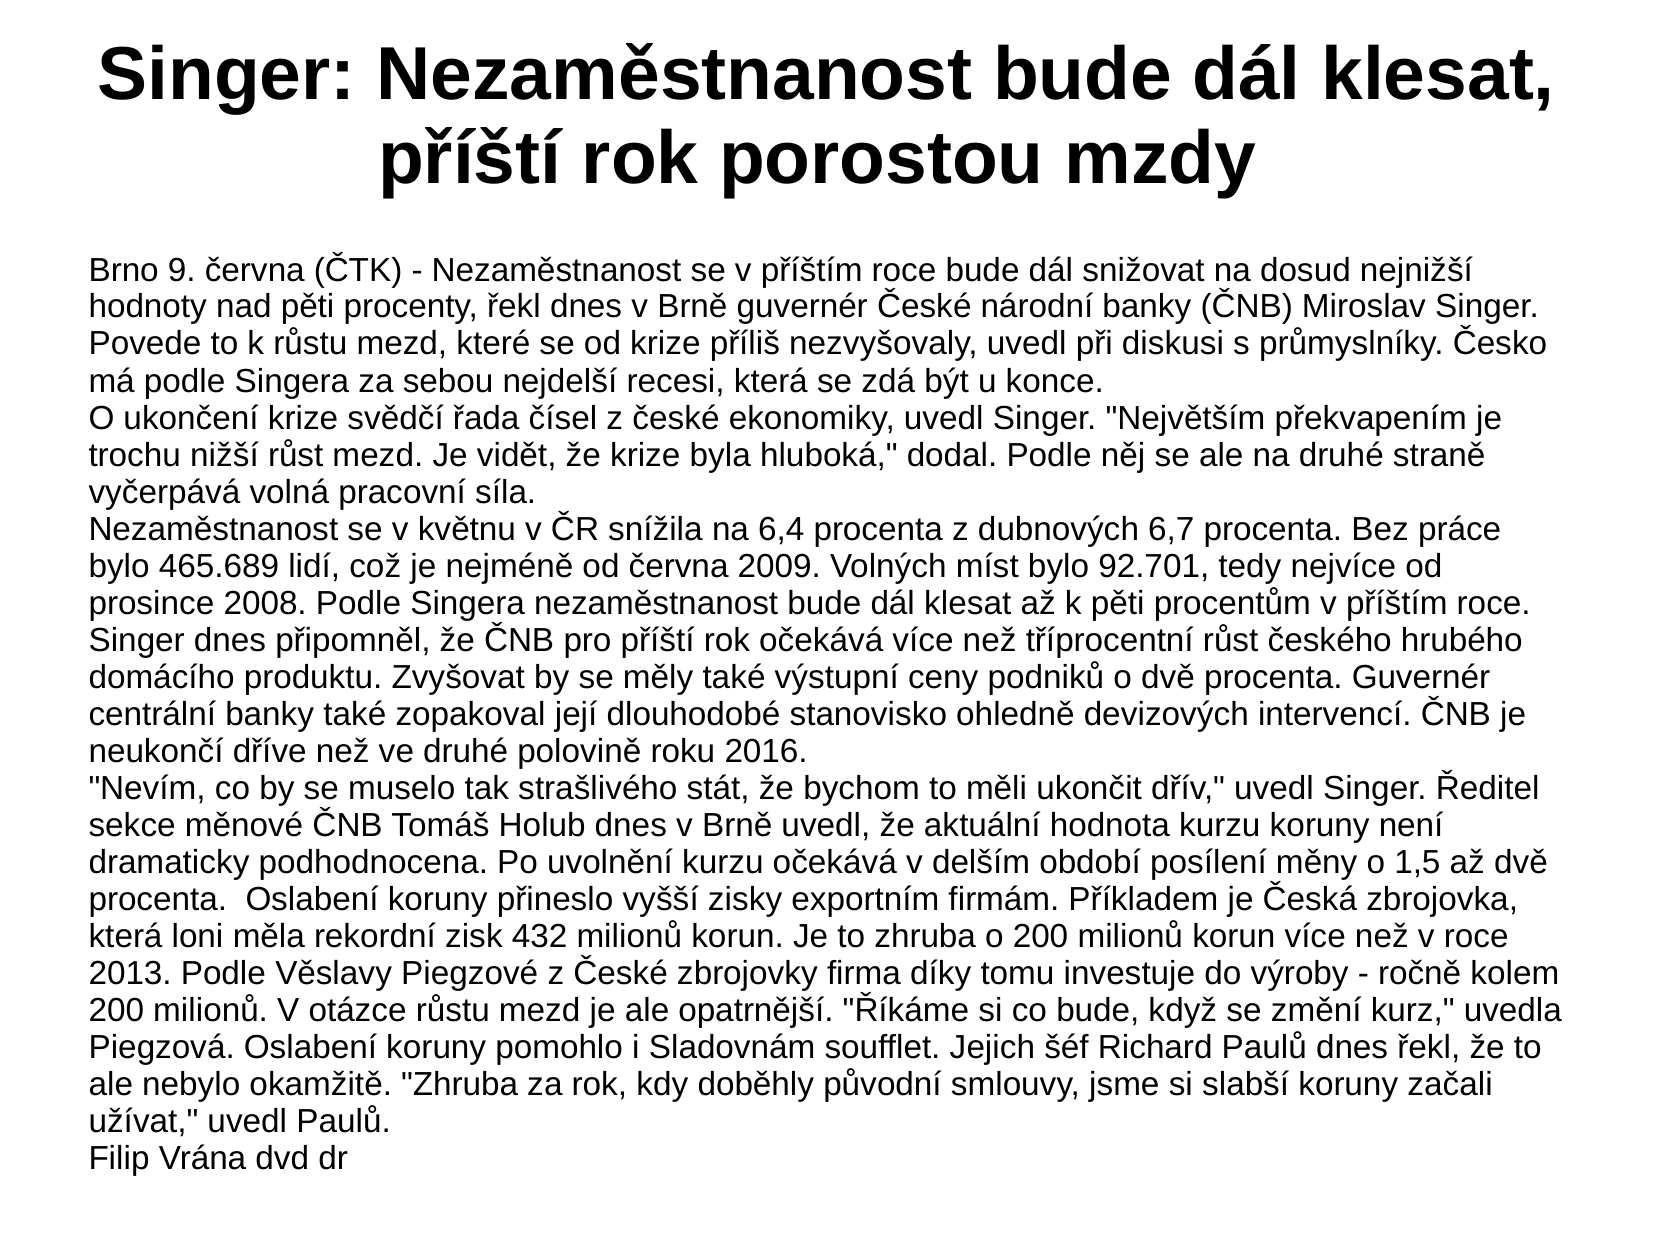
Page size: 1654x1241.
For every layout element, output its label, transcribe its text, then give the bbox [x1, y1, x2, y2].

list Brno 9. června (ČTK) - Nezaměstnanost se v příštím roce bude dál snižovat na dosud nejnižší hodnoty nad pěti procenty, řekl dnes v Brně guvernér České národní banky (ČNB) Miroslav Singer. Povede to k růstu mezd, které se od krize příliš nezvyšovaly, uvedl při diskusi s průmyslníky. Česko má podle Singera za sebou nejdelší recesi, která se zdá být u konce. O ukončení krize svědčí řada čísel z české ekonomiky, uvedl Singer. "Největším překvapením je trochu nižší růst mezd. Je vidět, že krize byla hluboká," dodal. Podle něj se ale na druhé straně vyčerpává volná pracovní síla. Nezaměstnanost se v květnu v ČR snížila na 6,4 procenta z dubnových 6,7 procenta. Bez práce bylo 465.689 lidí, což je nejméně od června 2009. Volných míst bylo 92.701, tedy nejvíce od prosince 2008. Podle Singera nezaměstnanost bude dál klesat až k pěti procentům v příštím roce. Singer dnes připomněl, že ČNB pro příští rok očekává více než tříprocentní růst českého hrubého domácího produktu. Zvyšovat by se měly také výstupní ceny podniků o dvě procenta. Guvernér centrální banky také zopakoval její dlouhodobé stanovisko ohledně devizových intervencí. ČNB je neukončí dříve než ve druhé polovině roku 2016. "Nevím, co by se muselo tak strašlivého stát, že bychom to měli ukončit dřív," uvedl Singer. Ředitel sekce měnové ČNB Tomáš Holub dnes v Brně uvedl, že aktuální hodnota kurzu koruny není dramaticky podhodnocena. Po uvolnění kurzu očekává v delším období posílení měny o 1,5 až dvě procenta. Oslabení koruny přineslo vyšší zisky exportním firmám. Příkladem je Česká zbrojovka, která loni měla rekordní zisk 432 milionů korun. Je to zhruba o 200 milionů korun více než v roce 2013. Podle Věslavy Piegzové z České zbrojovky firma díky tomu investuje do výroby - ročně kolem 200 milionů. V otázce růstu mezd je ale opatrnější. "Říkáme si co bude, když se změní kurz," uvedla Piegzová. Oslabení koruny pomohlo i Sladovnám soufflet. Jejich šéf Richard Paulů dnes řekl, že to ale nebylo okamžitě. "Zhruba za rok, kdy doběhly původní smlouvy, jsme si slabší koruny začali užívat," uvedl Paulů. Filip Vrána dvd dr [88, 250, 1565, 1241]
title Singer: Nezaměstnanost bude dál klesat, příští rok porostou mzdy [82, 31, 1571, 275]
